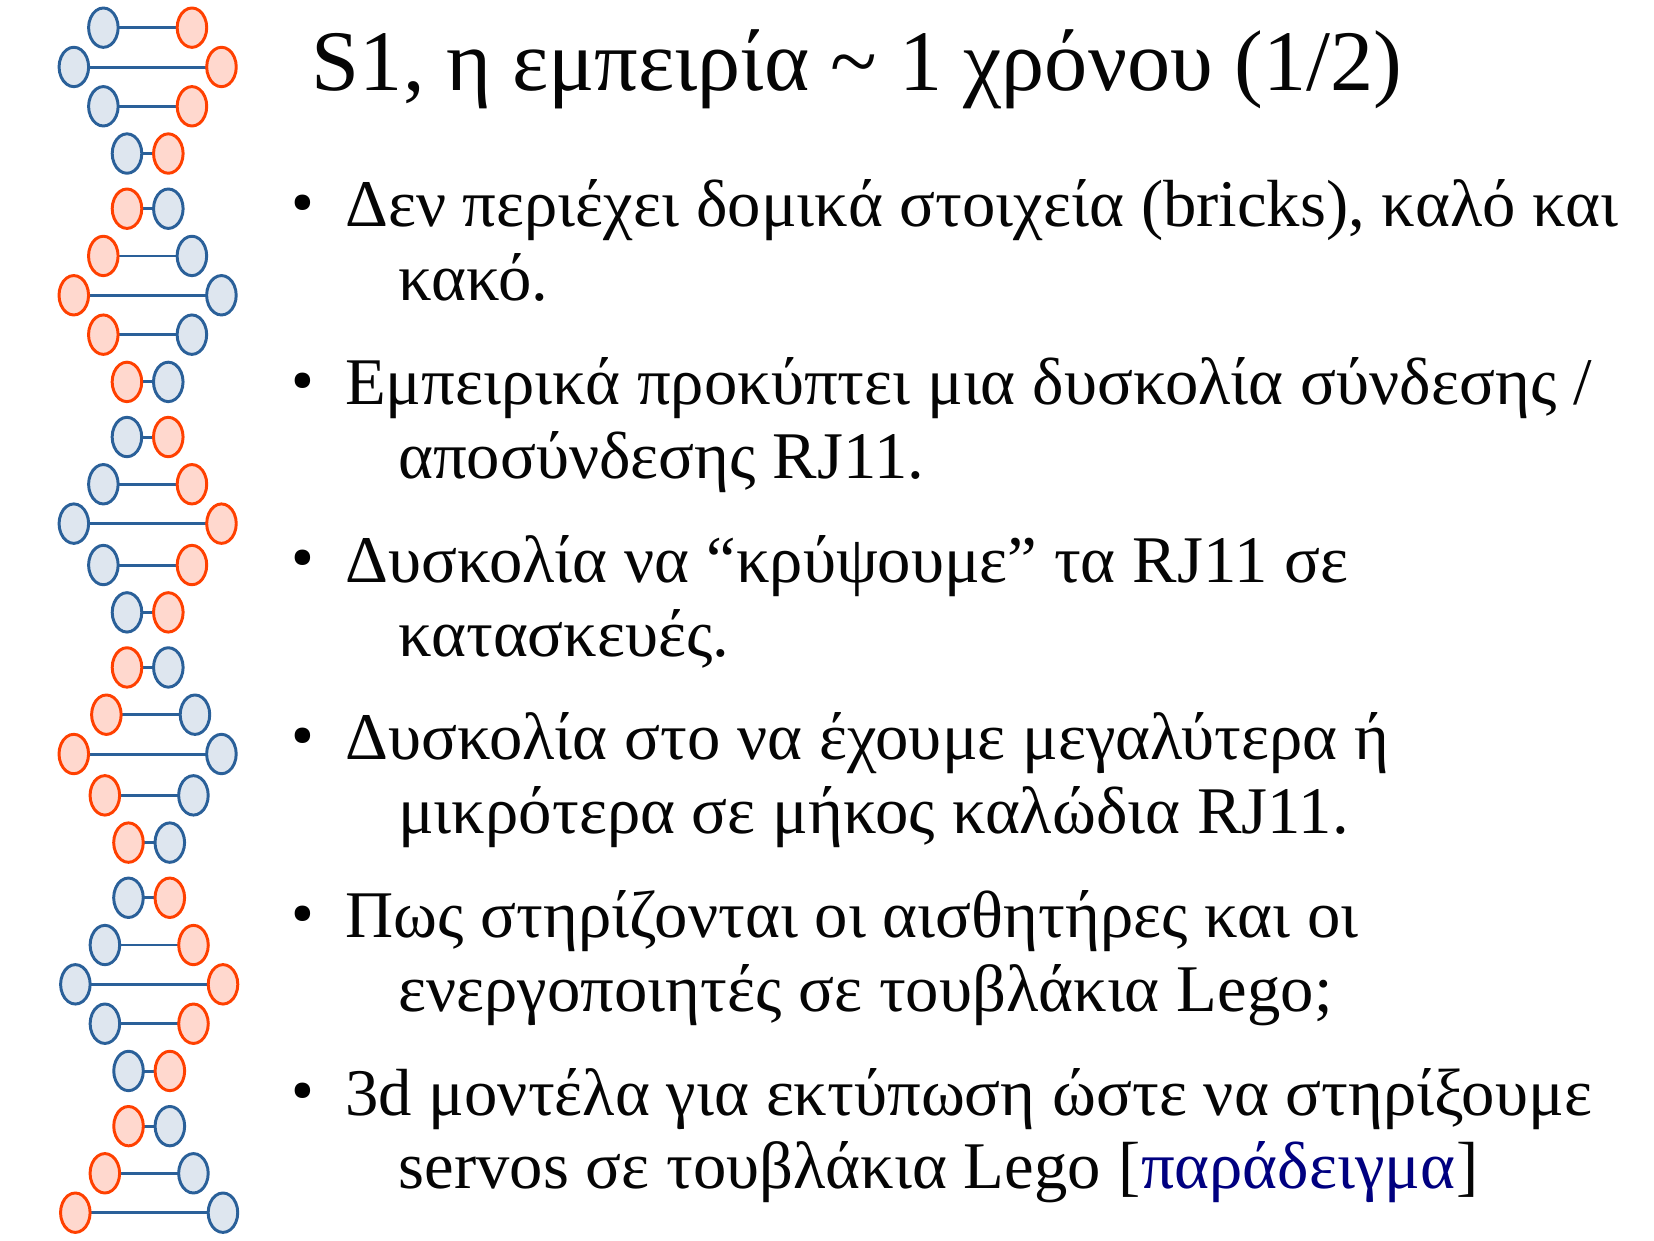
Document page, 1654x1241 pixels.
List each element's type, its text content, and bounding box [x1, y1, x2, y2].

title S1, η εμπειρία ~ 1 χρόνου (1/2) [113, 9, 1602, 113]
list Δεν περιέχει δομικά στοιχεία (bricks), καλό και κακό. Εμπειρικά προκύπτει μια δυσκολία σύνδεσης / αποσύνδεσης RJ11. Δυσκολία να “κρύψουμε” τα RJ11 σε κατασκευές. Δυσκολία στο να έχουμε μεγαλύτερα ή μικρότερα σε μήκος καλώδια RJ11. Πως στηρίζονται οι αισθητήρες και οι ενεργοποιητές σε τουβλάκια Lego; 3d μοντέλα για εκτύπωση ώστε να στηρίξουμε servos σε τουβλάκια Lego [παράδειγμα] [256, 167, 1630, 1219]
